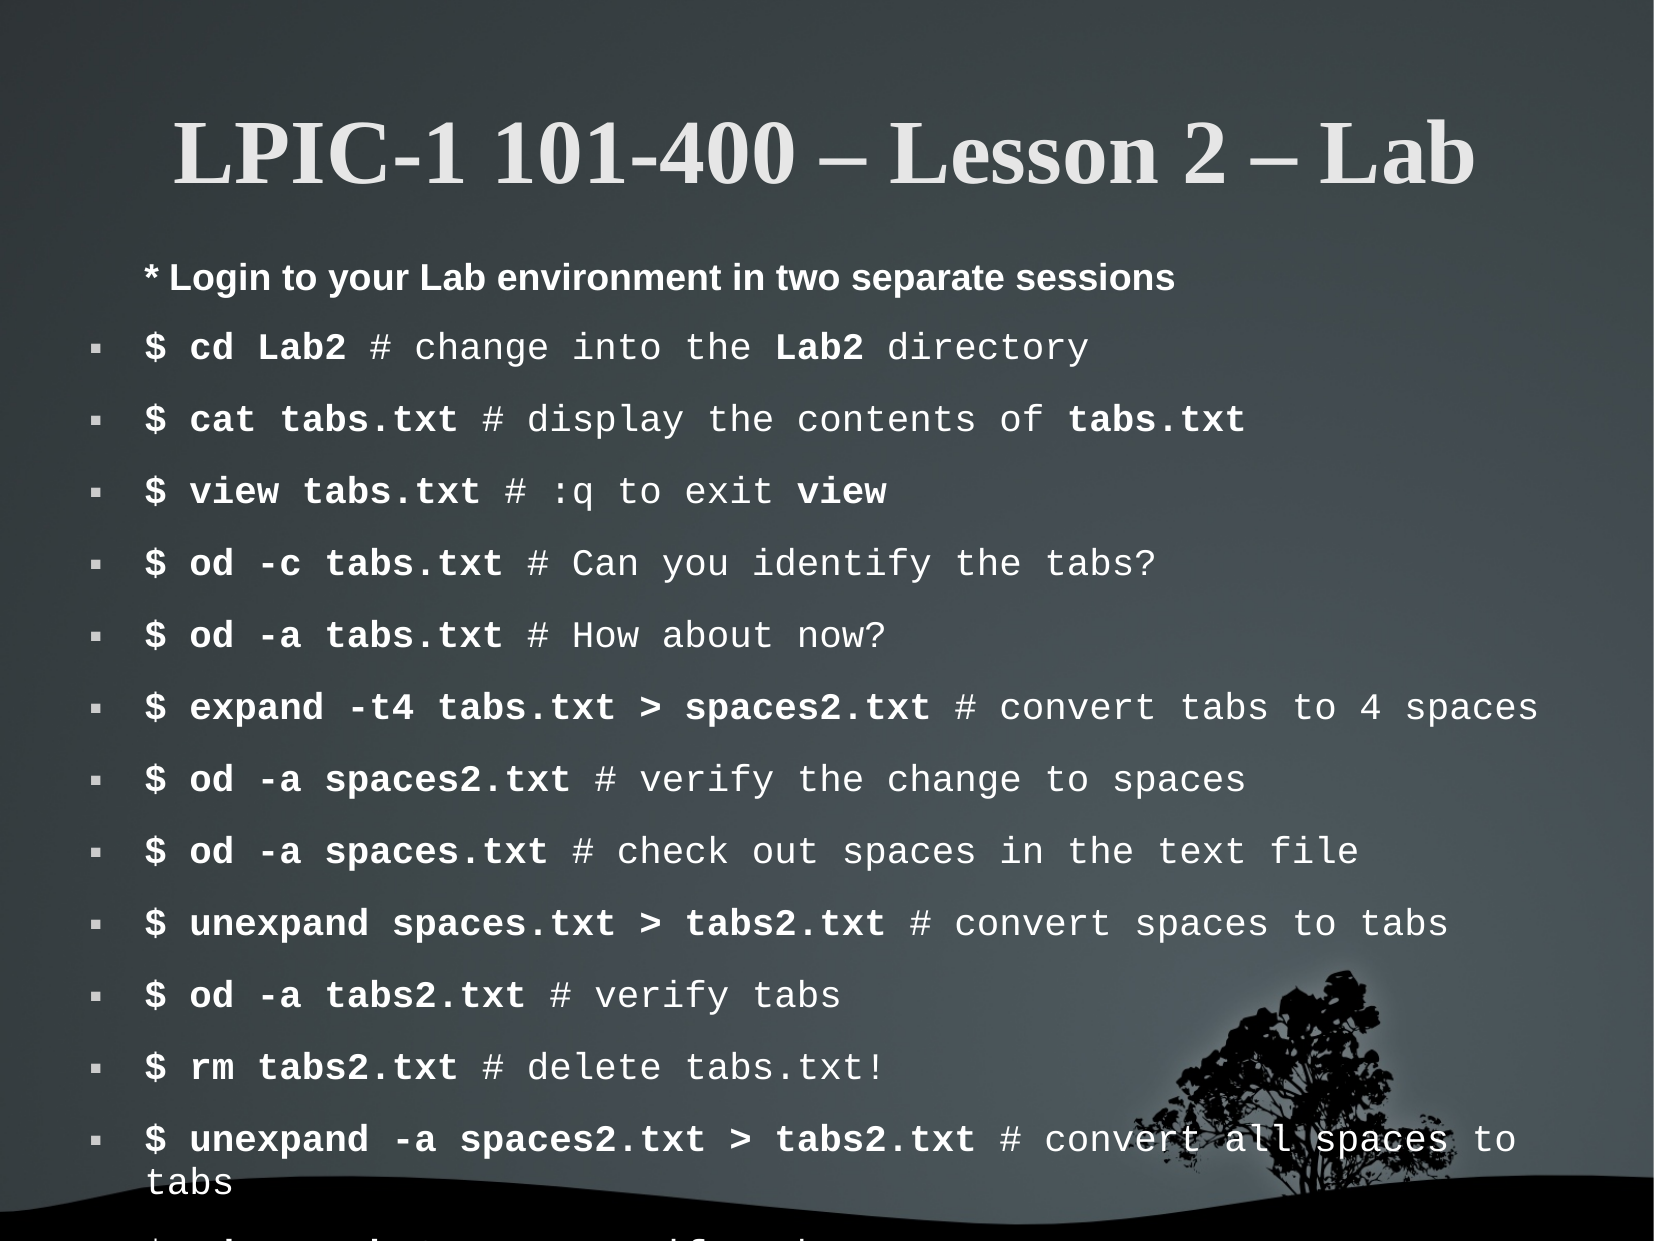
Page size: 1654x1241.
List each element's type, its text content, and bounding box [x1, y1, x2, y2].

list * Login to your Lab environment in two separate sessions $ cd Lab2 # change into the Lab2 directory $ cat tabs.txt # display the contents of tabs.txt $ view tabs.txt # :q to exit view $ od -c tabs.txt # Can you identify the tabs? $ od -a tabs.txt # How about now? $ expand -t4 tabs.txt > spaces2.txt # convert tabs to 4 spaces $ od -a spaces2.txt # verify the change to spaces $ od -a spaces.txt # check out spaces in the text file $ unexpand spaces.txt > tabs2.txt # convert spaces to tabs $ od -a tabs2.txt # verify tabs $ rm tabs2.txt # delete tabs.txt! $ unexpand -a spaces2.txt > tabs2.txt # convert all spaces to tabs $ od -a tabs2.txt # verify tabs [73, 256, 1562, 1236]
picture [0, 0, 1654, 1241]
title LPIC-1 101-400 – Lesson 2 – Lab [82, 49, 1571, 257]
